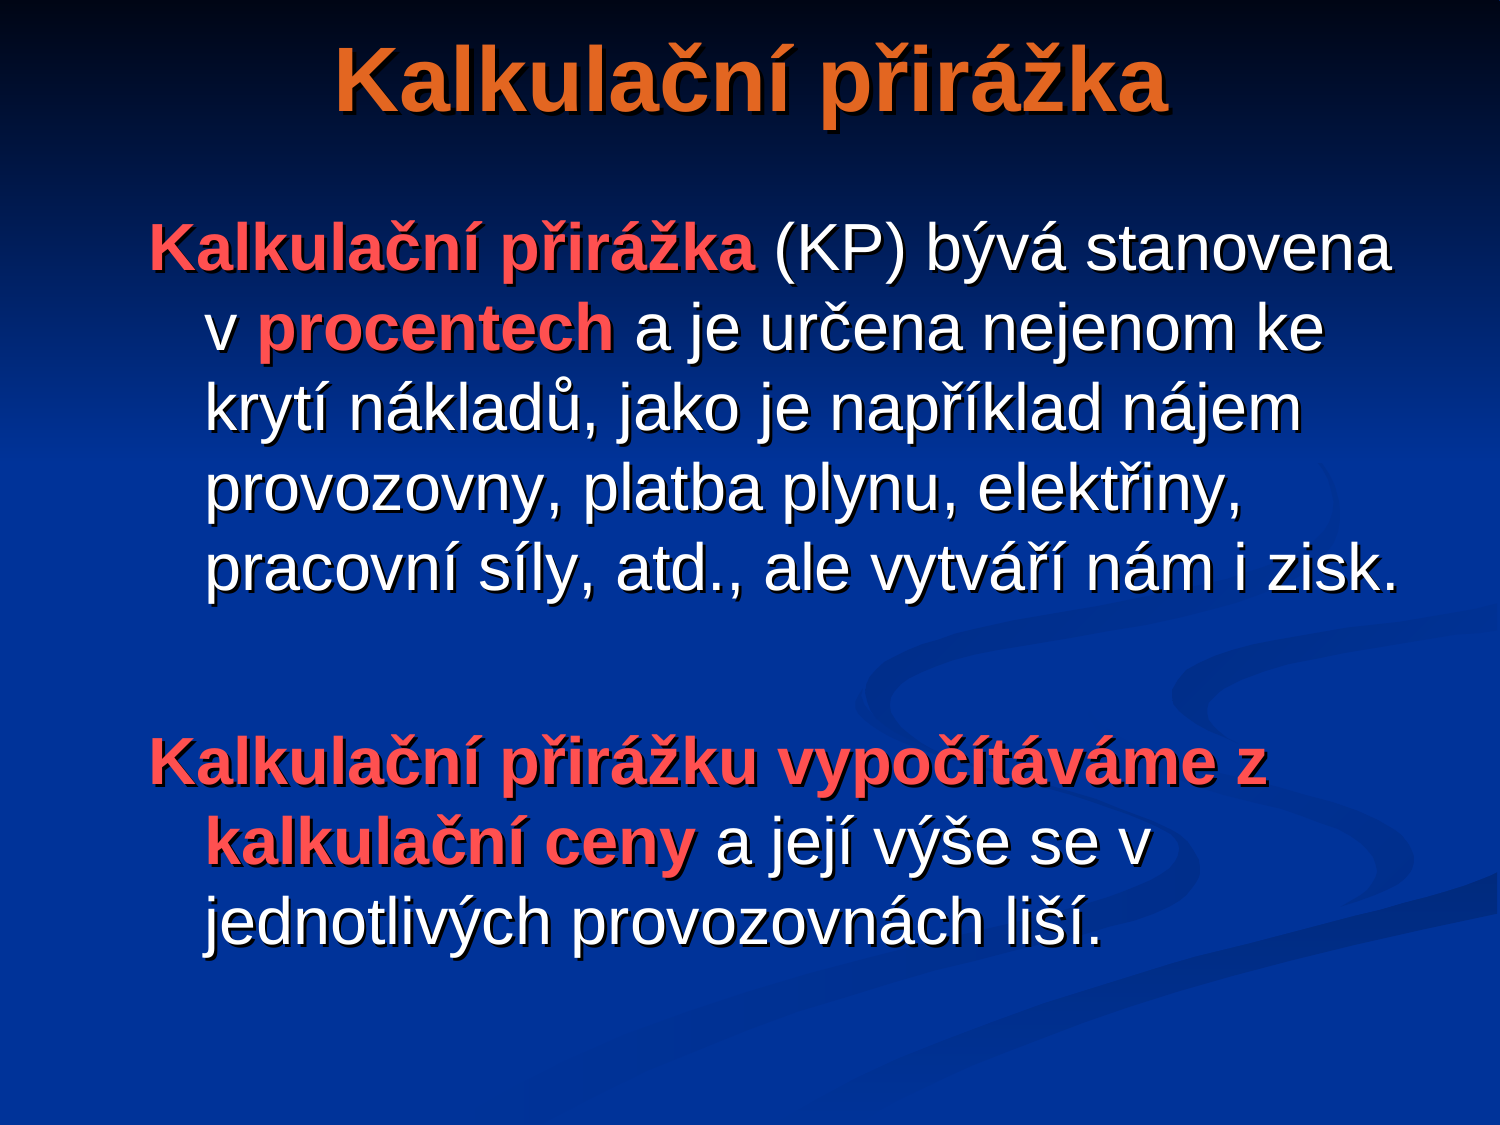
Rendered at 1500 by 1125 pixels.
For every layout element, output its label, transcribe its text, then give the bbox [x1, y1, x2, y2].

title Kalkulační přirážka [76, 0, 1427, 149]
list Kalkulační přirážka (KP) bývá stanovena v procentech a je určena nejenom ke krytí nákladů, jako je například nájem provozovny, platba plynu, elektřiny, pracovní síly, atd., ale vytváří nám i zisk. Kalkulační přirážku vypočítáváme z kalkulační ceny a její výše se v jednotlivých provozovnách liší. [76, 196, 1427, 1005]
